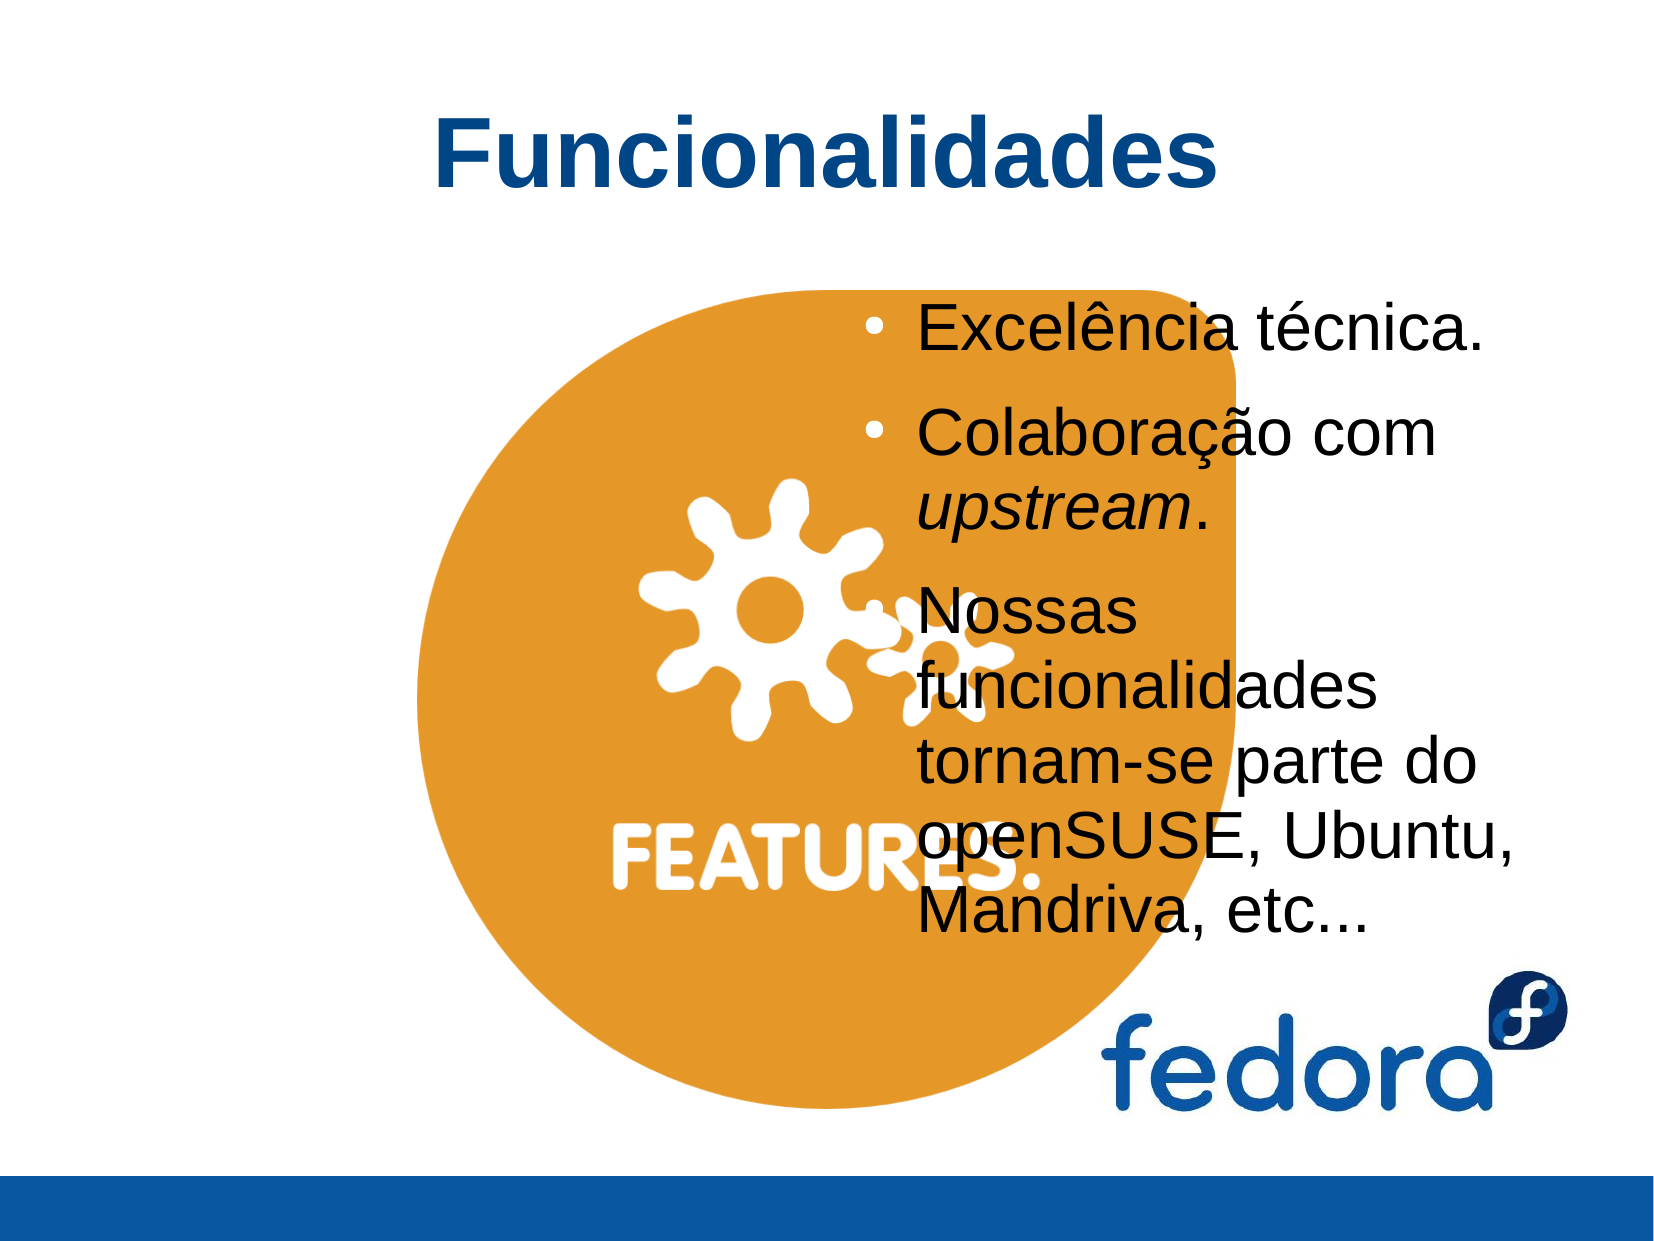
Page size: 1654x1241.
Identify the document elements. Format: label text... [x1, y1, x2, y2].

picture [82, 290, 1576, 1125]
picture [0, 1176, 1654, 1241]
title Funcionalidades [82, 56, 1571, 250]
list Excelência técnica. Colaboração com upstream. Nossas funcionalidades tornam-se parte do openSUSE, Ubuntu, Mandriva, etc... [845, 290, 1572, 1094]
